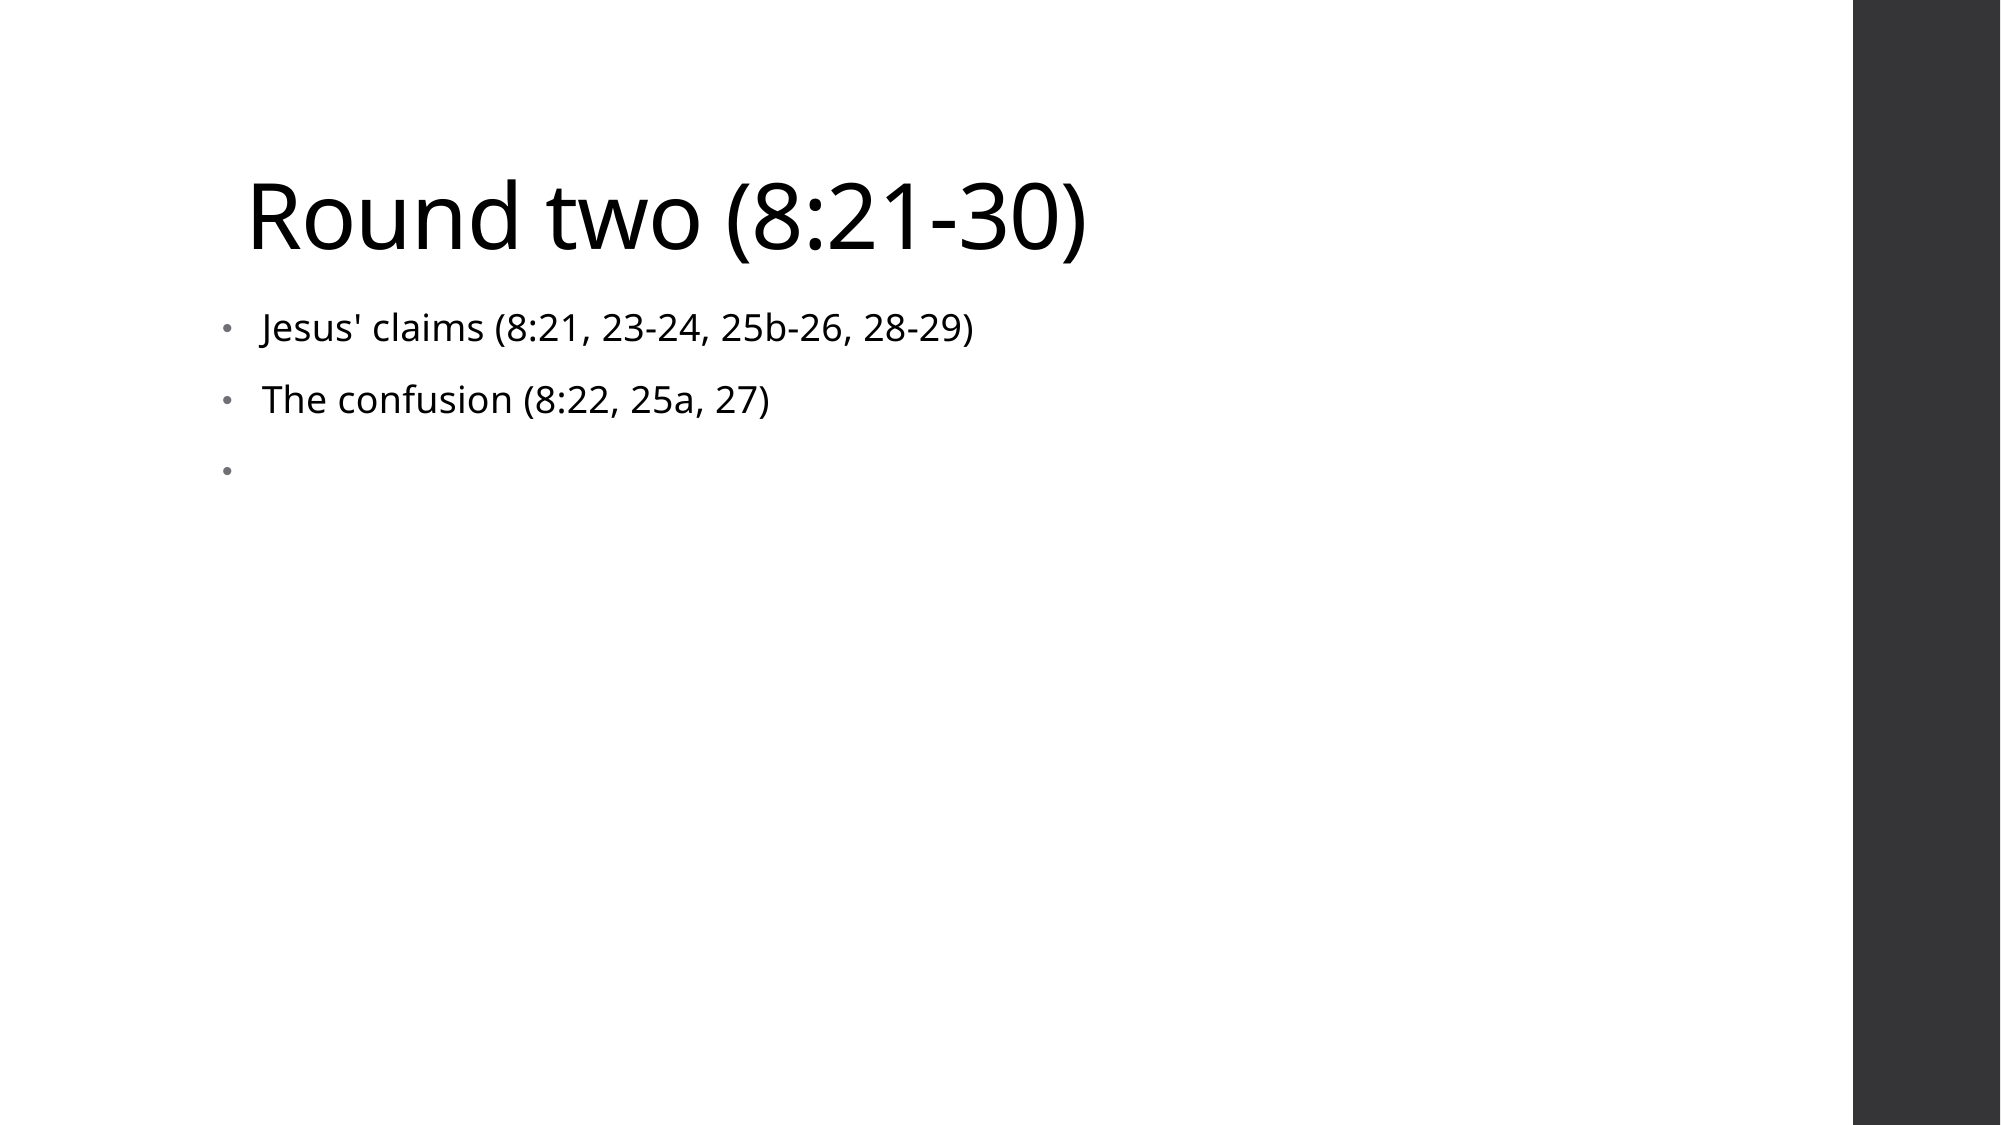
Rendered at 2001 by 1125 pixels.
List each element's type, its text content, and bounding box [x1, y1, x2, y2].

title Round two (8:21-30) [206, 60, 1797, 278]
list Jesus' claims (8:21, 23-24, 25b-26, 28-29) The confusion (8:22, 25a, 27) [206, 299, 1617, 1014]
